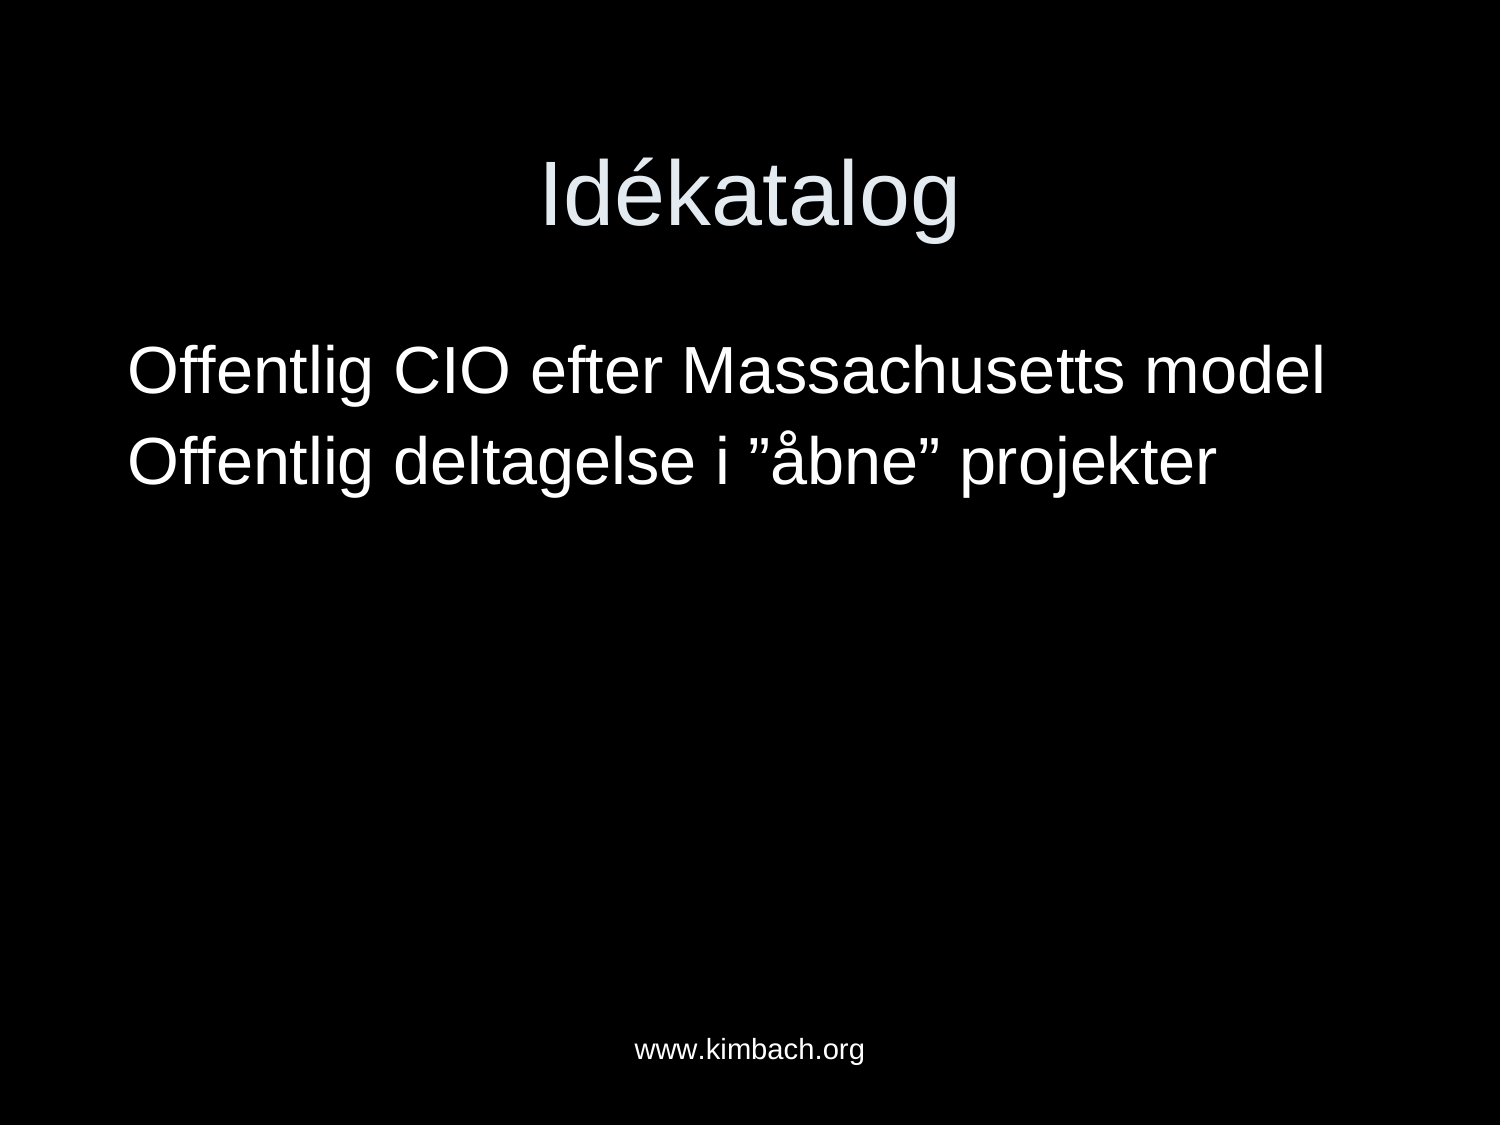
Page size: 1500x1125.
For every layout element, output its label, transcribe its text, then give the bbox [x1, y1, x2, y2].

list Offentlig CIO efter Massachusetts model Offentlig deltagelse i ”åbne” projekter [112, 324, 1388, 1001]
title Idékatalog [112, 99, 1388, 288]
